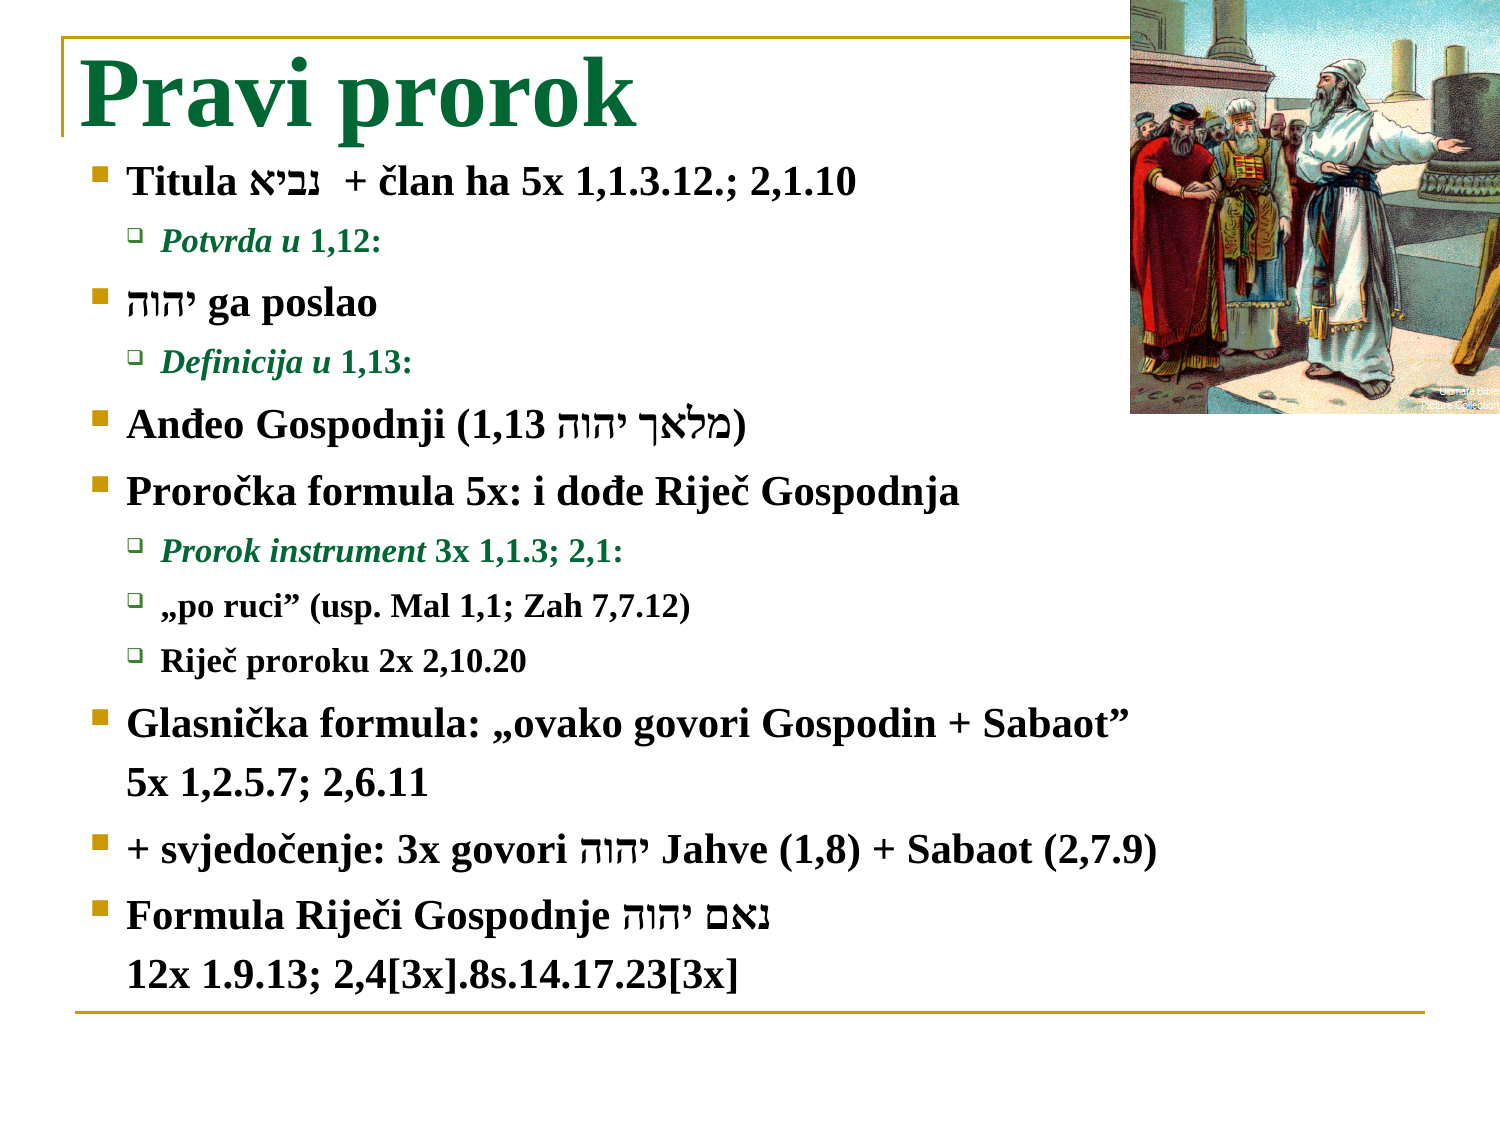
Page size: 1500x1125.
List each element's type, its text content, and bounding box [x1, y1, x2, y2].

picture [1130, 0, 1500, 414]
title Pravi prorok [64, 19, 1130, 206]
list Titula נביא + član ha 5x 1,1.3.12.; 2,1.10 Potvrda u 1,12: יהוה ga poslao Definicija u 1,13: Anđeo Gospodnji (מלאך יהוה 1,13) Proročka formula 5x: i dođe Riječ Gospodnja Prorok instrument 3x 1,1.3; 2,1: „po ruci” (usp. Mal 1,1; Zah 7,7.12) Riječ proroku 2x 2,10.20 Glasnička formula: „ovako govori Gospodin + Sabaot” 5x 1,2.5.7; 2,6.11 + svjedočenje: 3x govori יהוה Jahve (1,8) + Sabaot (2,7.9) Formula Riječi Gospodnjeנאם יהוה 12x 1.9.13; 2,4[3x].8s.14.17.23[3x] [75, 137, 1500, 1006]
